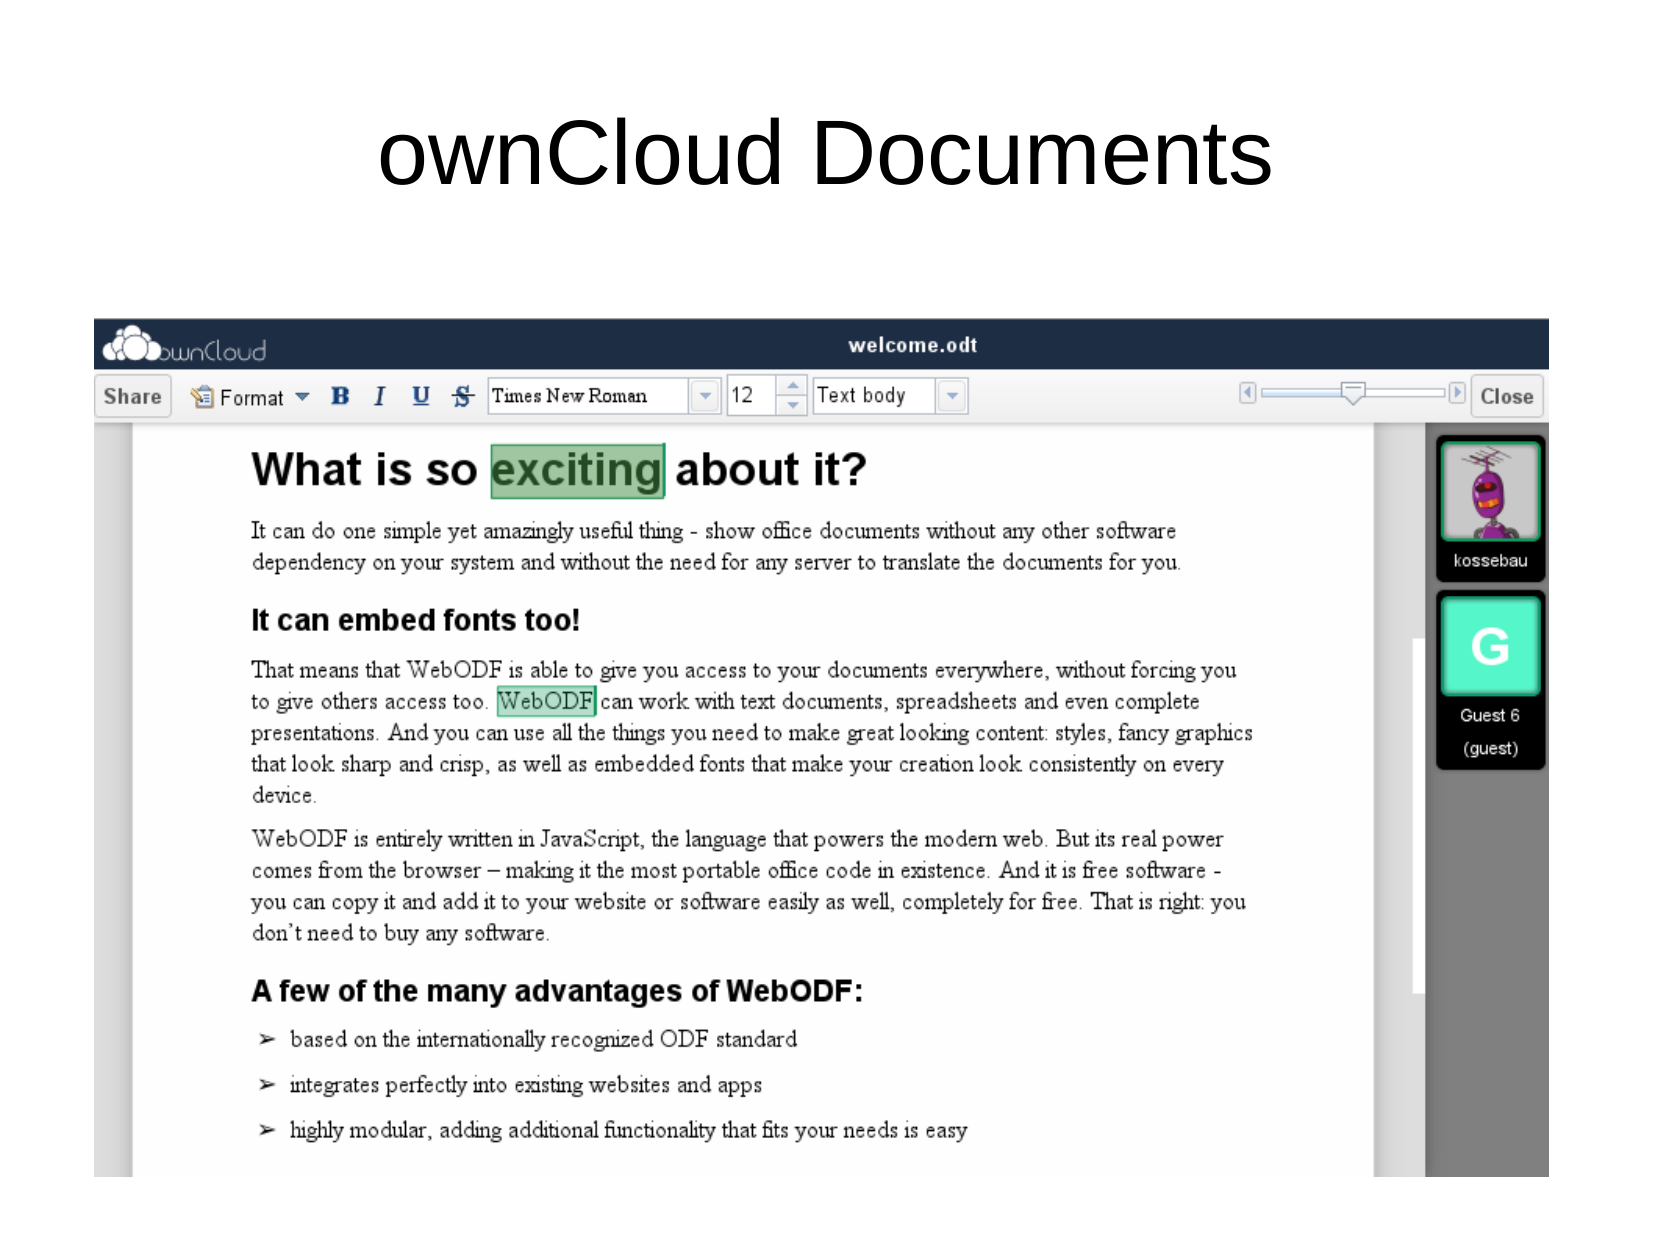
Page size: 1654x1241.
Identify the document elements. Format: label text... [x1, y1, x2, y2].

picture [94, 318, 1549, 1177]
title ownCloud Documents [82, 49, 1571, 257]
